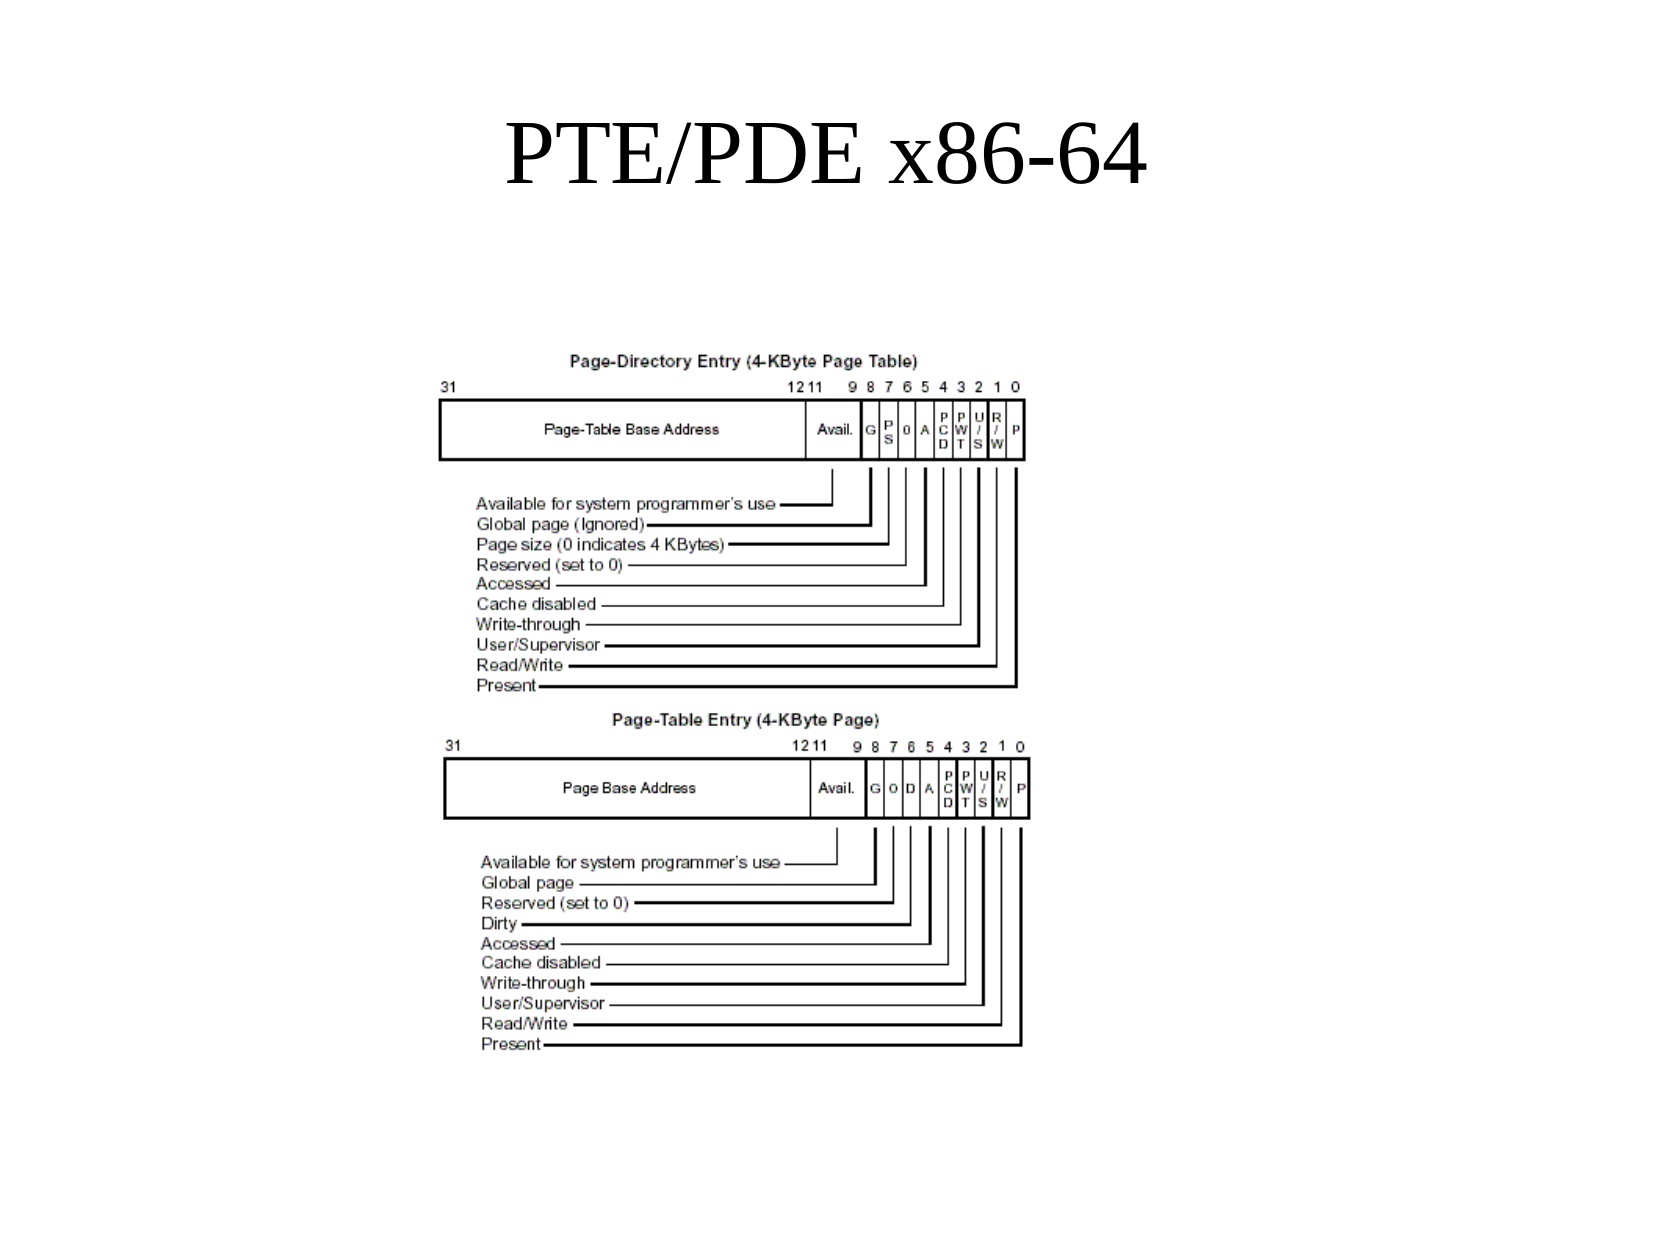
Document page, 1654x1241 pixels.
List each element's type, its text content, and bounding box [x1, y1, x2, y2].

title PTE/PDE x86-64 [82, 49, 1571, 257]
picture [417, 344, 1051, 1058]
